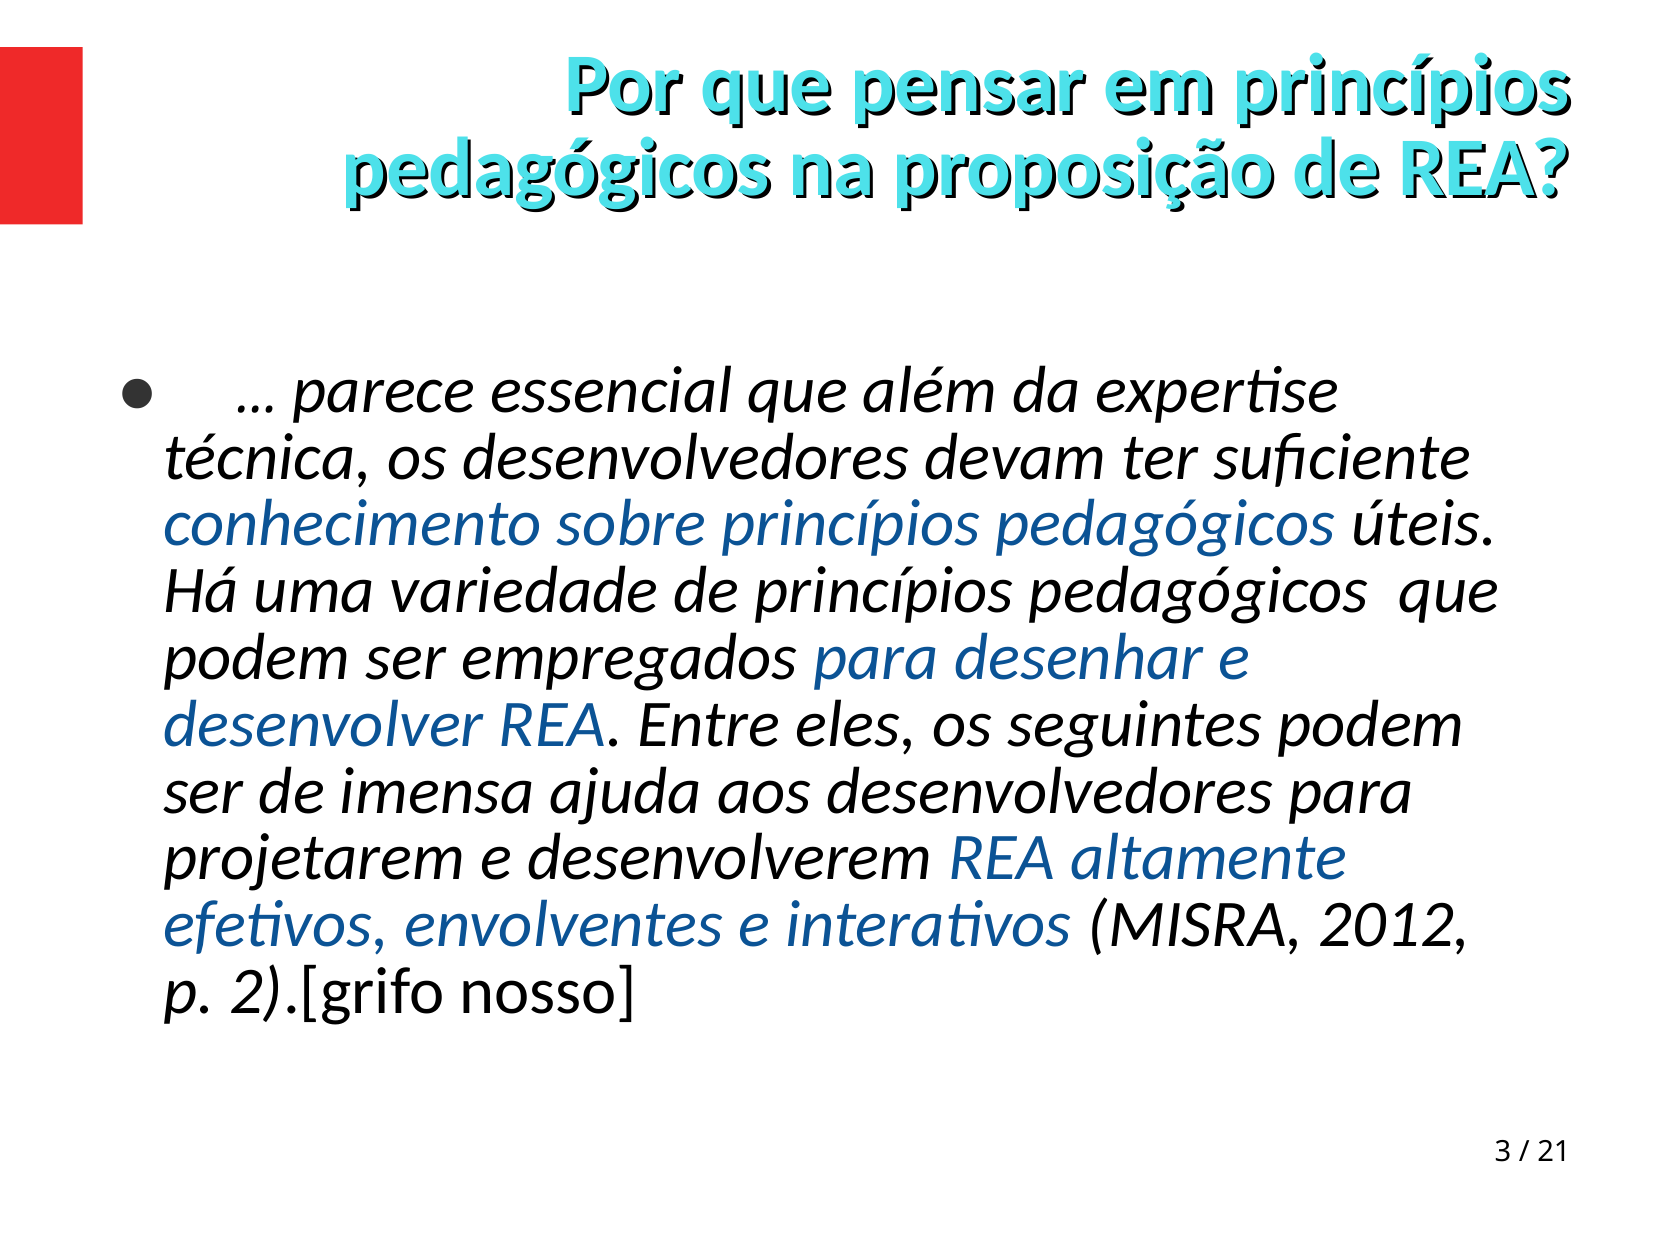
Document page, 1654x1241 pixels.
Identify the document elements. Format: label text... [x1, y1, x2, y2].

list  … parece essencial que além da expertise técnica, os desenvolvedores devam ter suficiente conhecimento sobre princípios pedagógicos úteis. Há uma variedade de princípios pedagógicos que podem ser empregados para desenhar e desenvolver REA. Entre eles, os seguintes podem ser de imensa ajuda aos desenvolvedores para projetarem e desenvolverem REA altamente efetivos, envolventes e interativos (MISRA, 2012, p. 2).[grifo nosso] [118, 354, 1536, 1074]
title Por que pensar em princípios pedagógicos na proposição de REA? [118, 49, 1571, 216]
